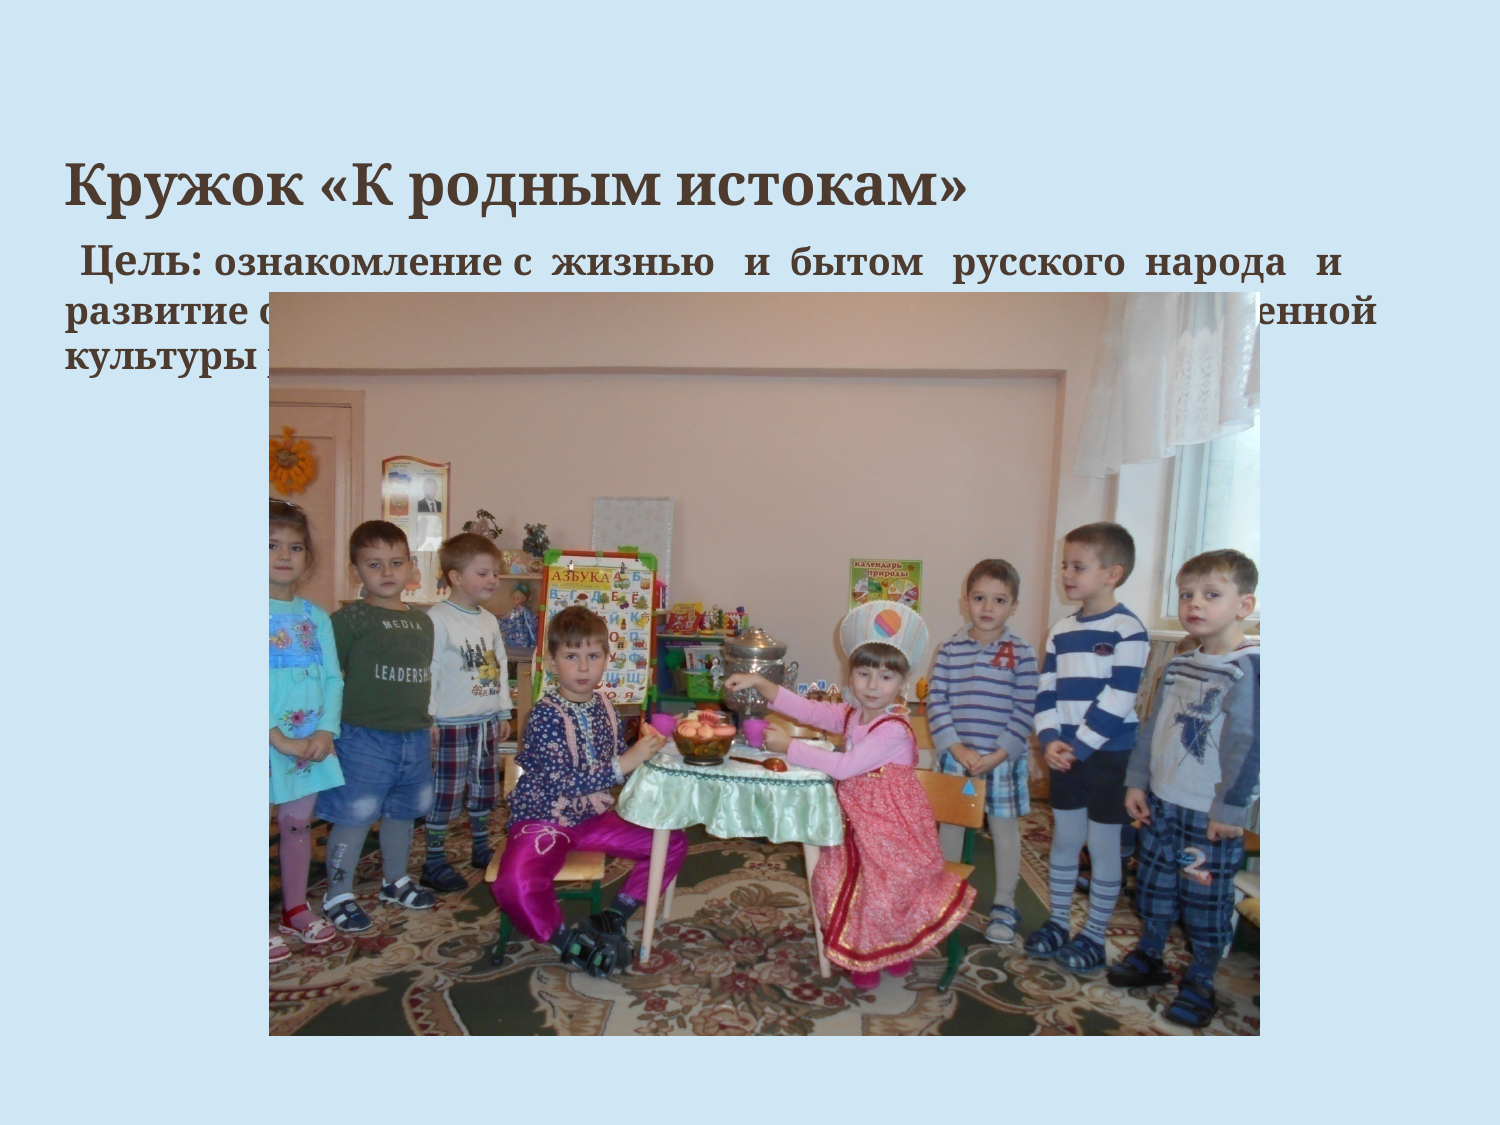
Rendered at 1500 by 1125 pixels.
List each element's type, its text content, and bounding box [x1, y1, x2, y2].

picture [269, 292, 1260, 1036]
title Кружок «К родным истокам» Цель: ознакомление с жизнью и бытом русского народа и развитие основ нравственно- патриотической и художественной культуры ребенка. [50, 0, 1475, 258]
